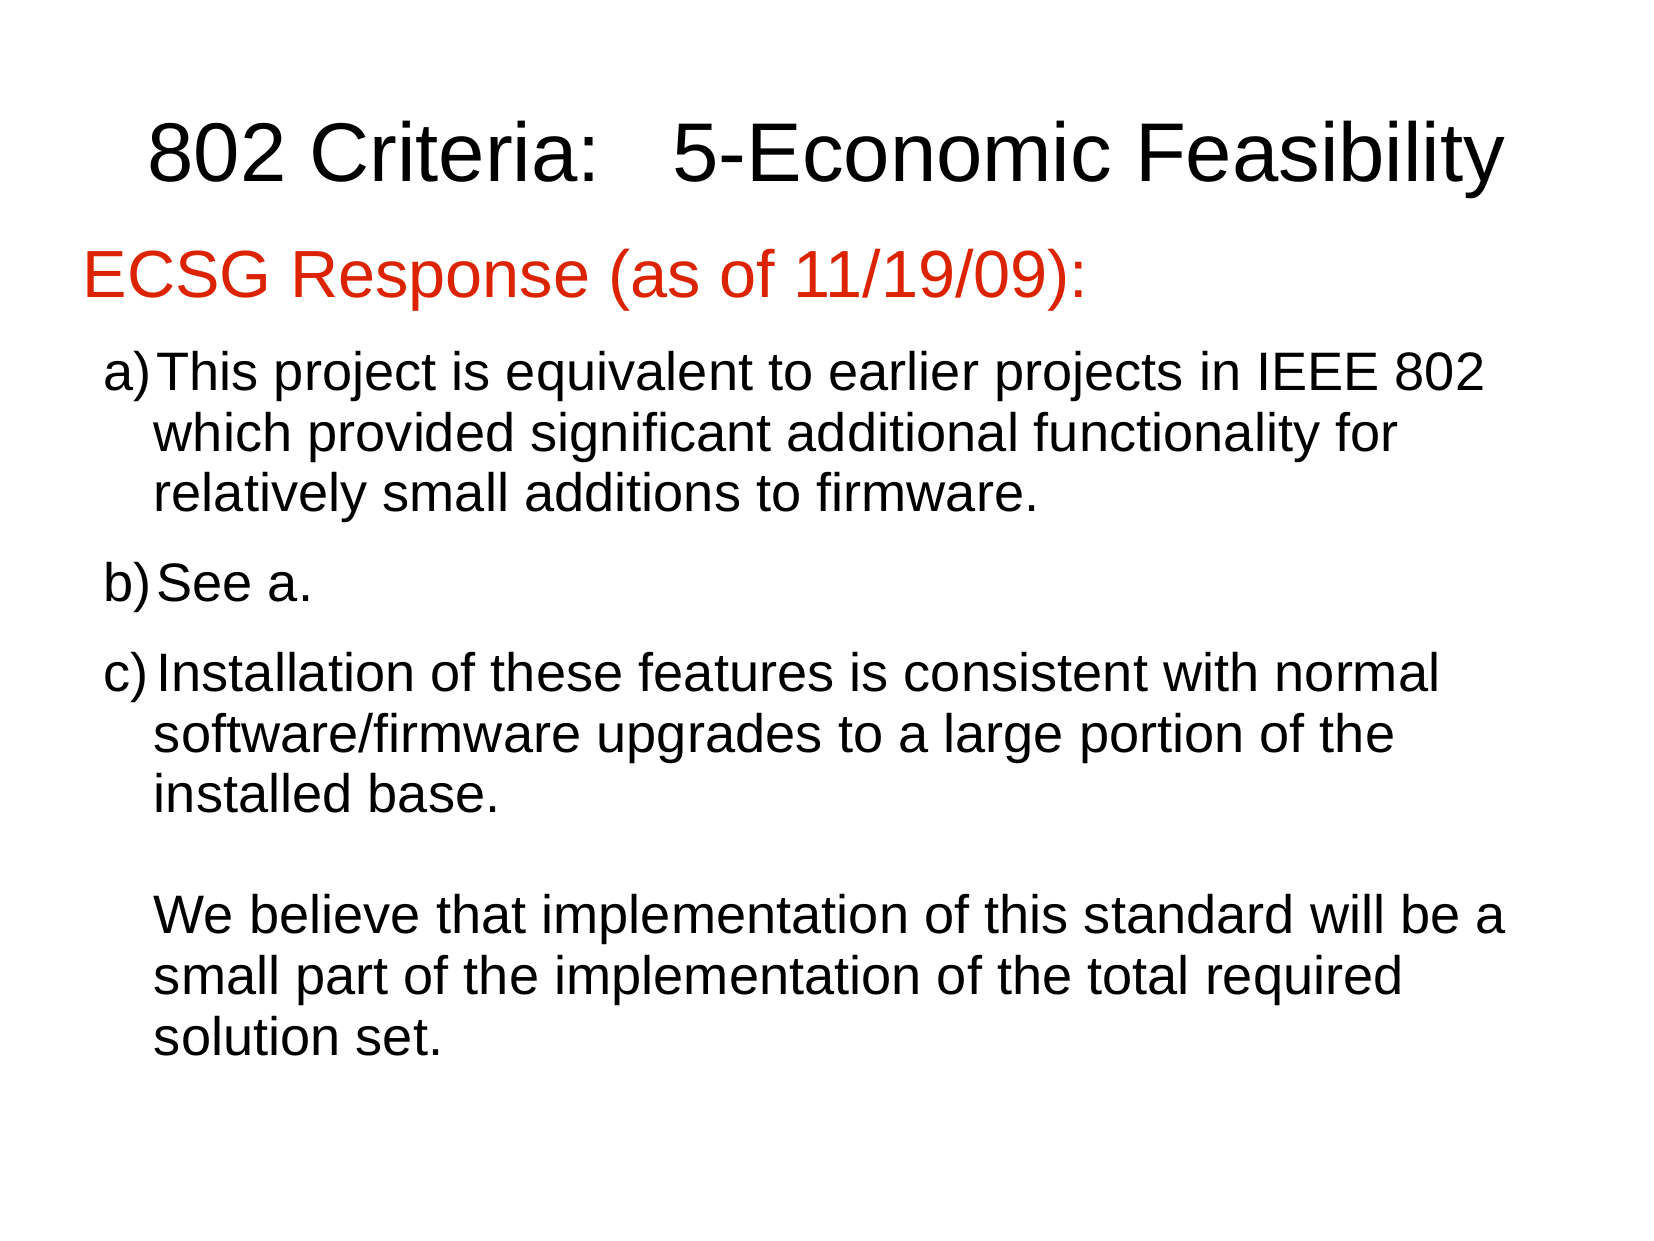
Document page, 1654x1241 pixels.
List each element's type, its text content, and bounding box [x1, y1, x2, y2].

list ECSG Response (as of 11/19/09): This project is equivalent to earlier projects in IEEE 802 which provided significant additional functionality for relatively small additions to firmware. See a. Installation of these features is consistent with normal software/firmware upgrades to a large portion of the installed base. We believe that implementation of this standard will be a small part of the implementation of the total required solution set. [82, 237, 1571, 1067]
title 802 Criteria: 5-Economic Feasibility [82, 56, 1571, 237]
